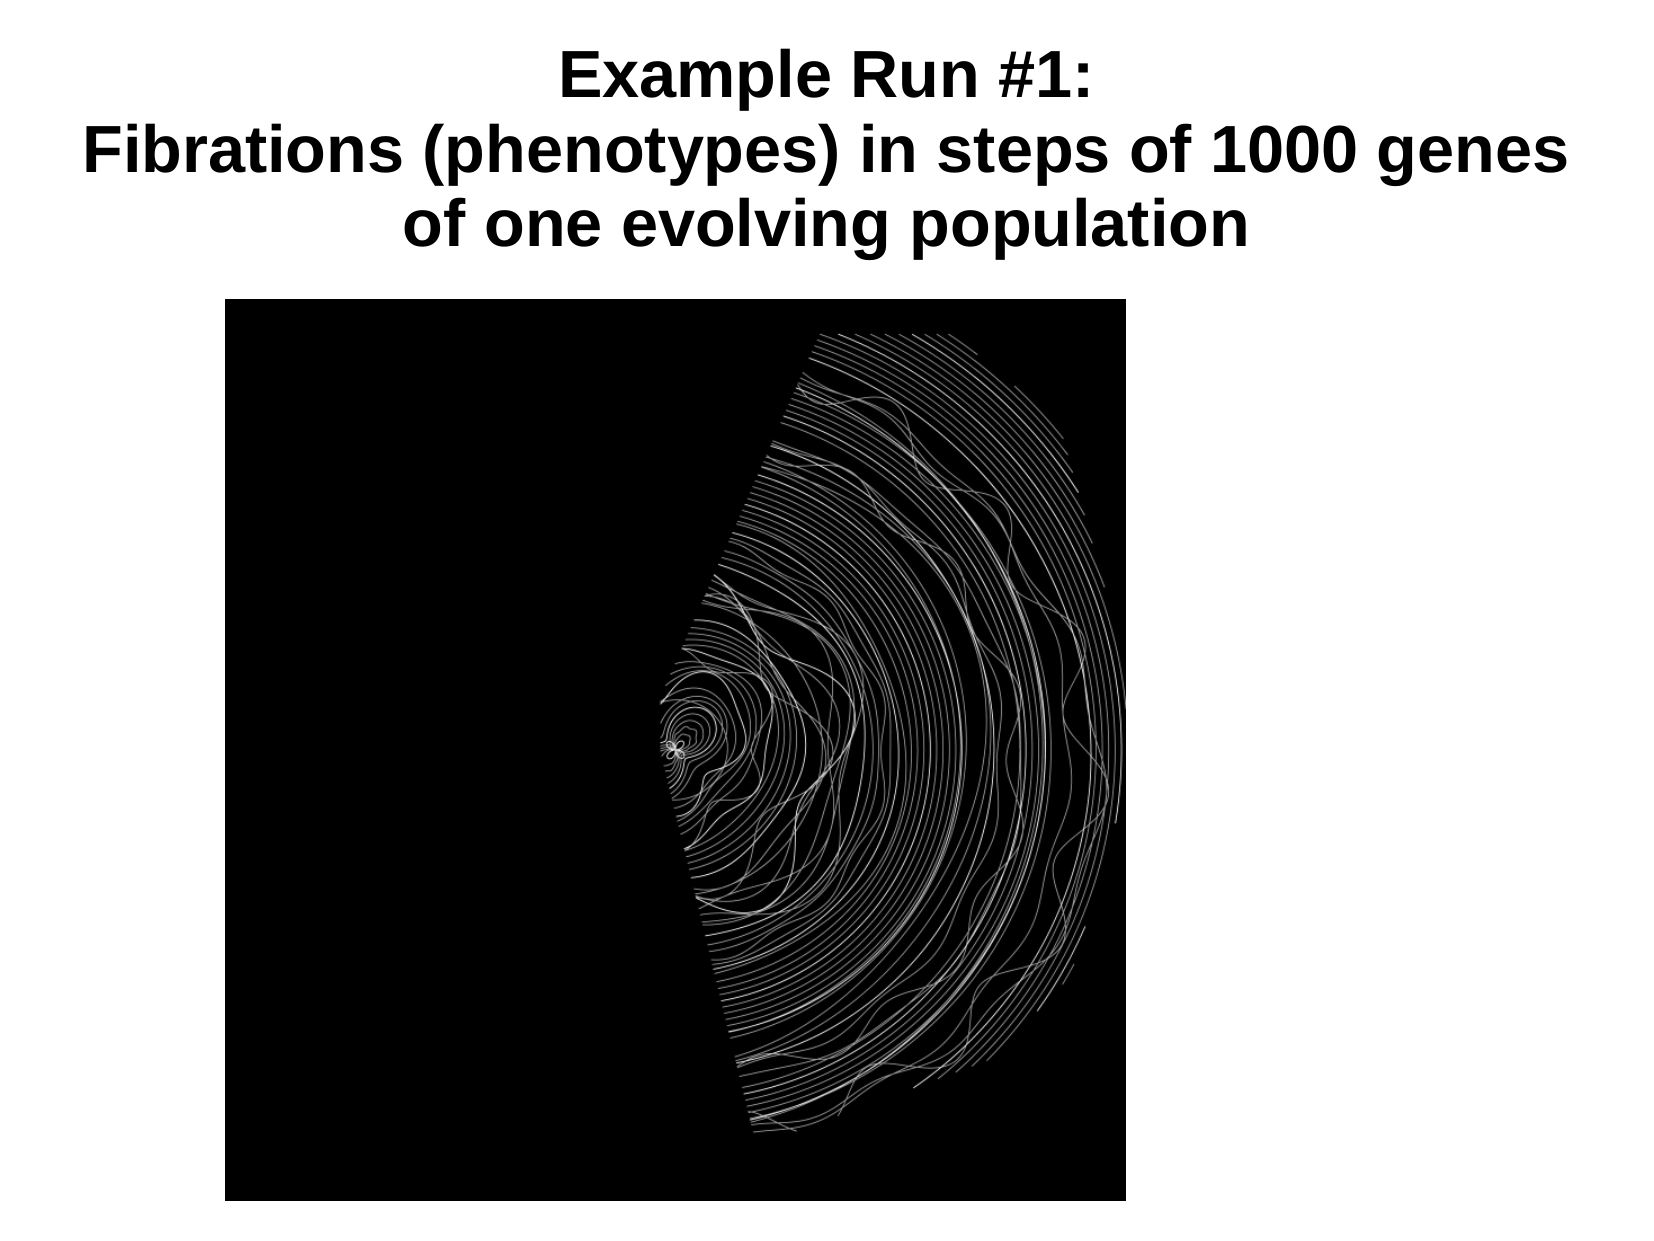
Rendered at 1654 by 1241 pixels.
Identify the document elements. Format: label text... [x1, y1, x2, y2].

text_box Example Run #1: Fibrations (phenotypes) in steps of 1000 genes of one evolving population [0, 29, 1654, 296]
picture [225, 299, 1126, 1201]
